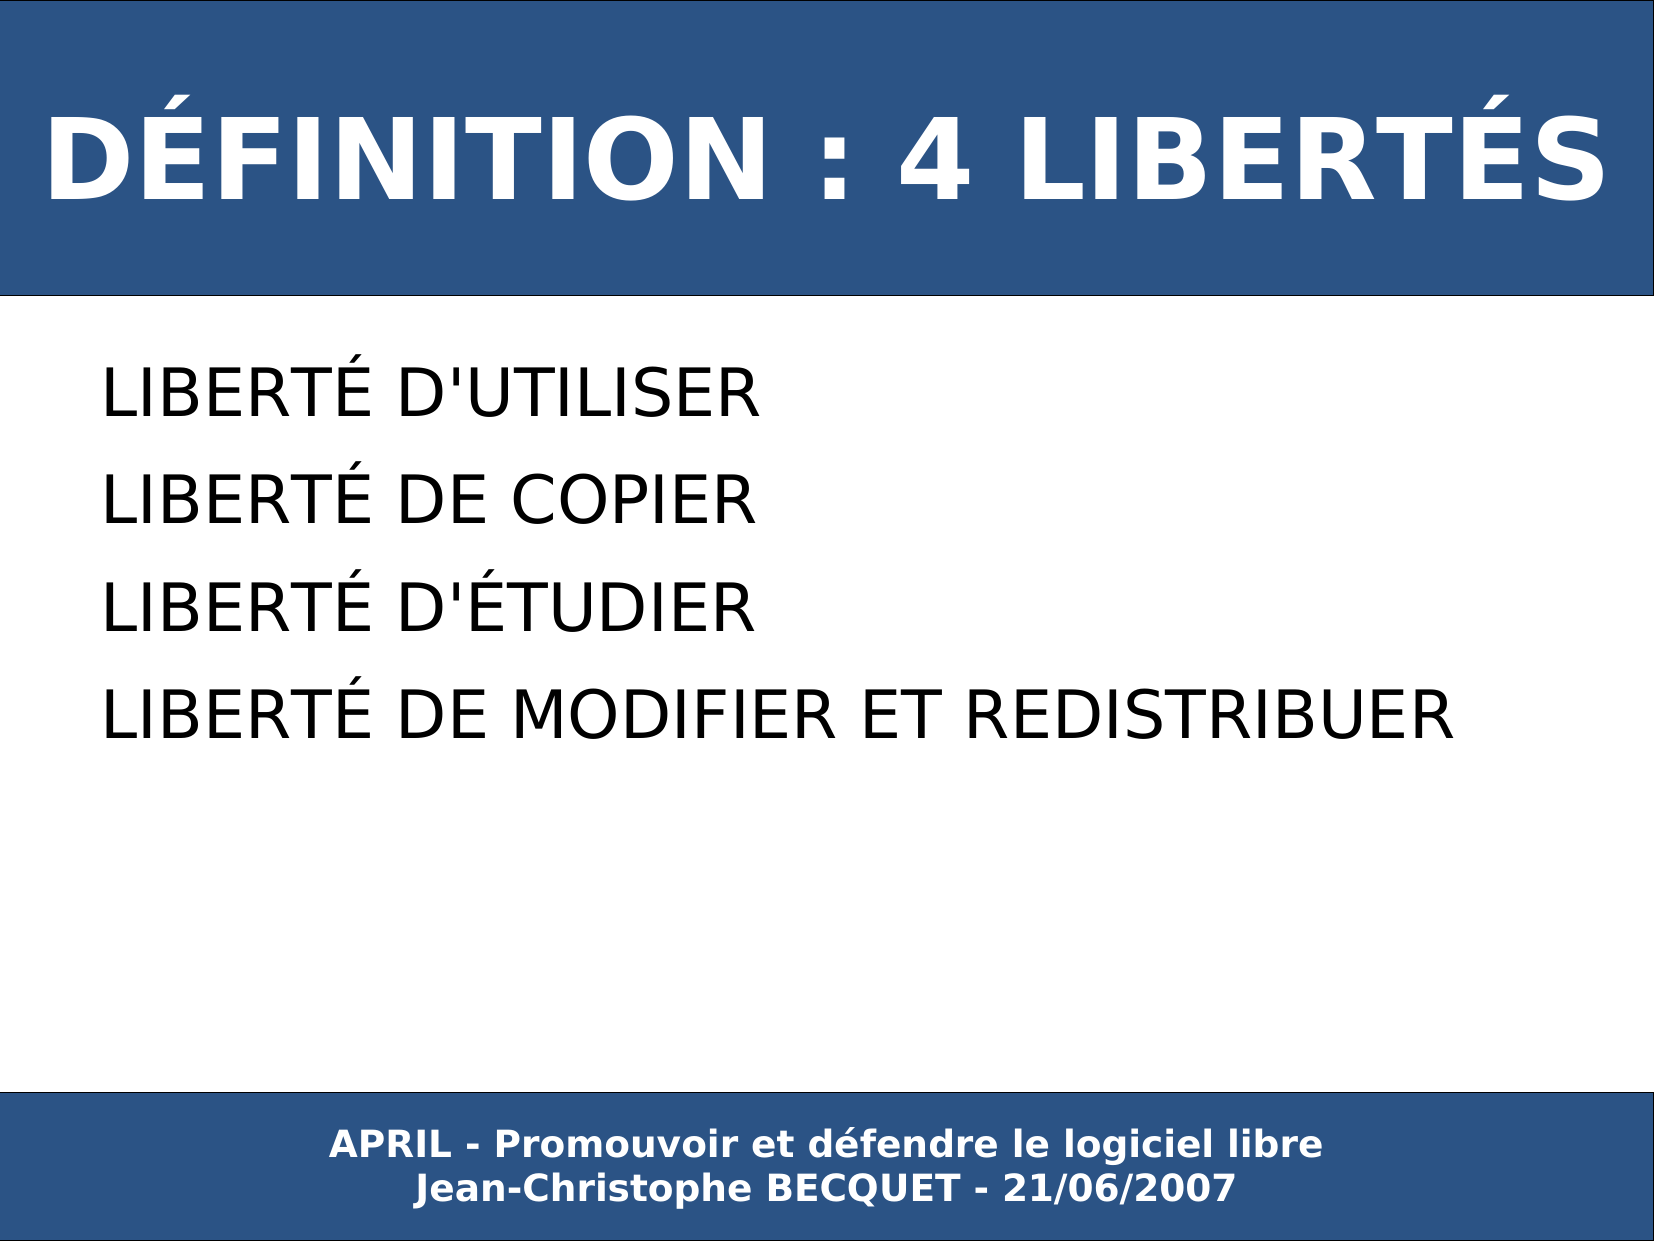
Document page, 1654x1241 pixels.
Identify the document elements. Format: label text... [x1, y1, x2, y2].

list LIBERTÉ D'UTILISER LIBERTÉ DE COPIER LIBERTÉ D'ÉTUDIER LIBERTÉ DE MODIFIER ET REDISTRIBUER [82, 354, 1571, 755]
title DÉFINITION : 4 LIBERTÉS [29, 95, 1625, 227]
